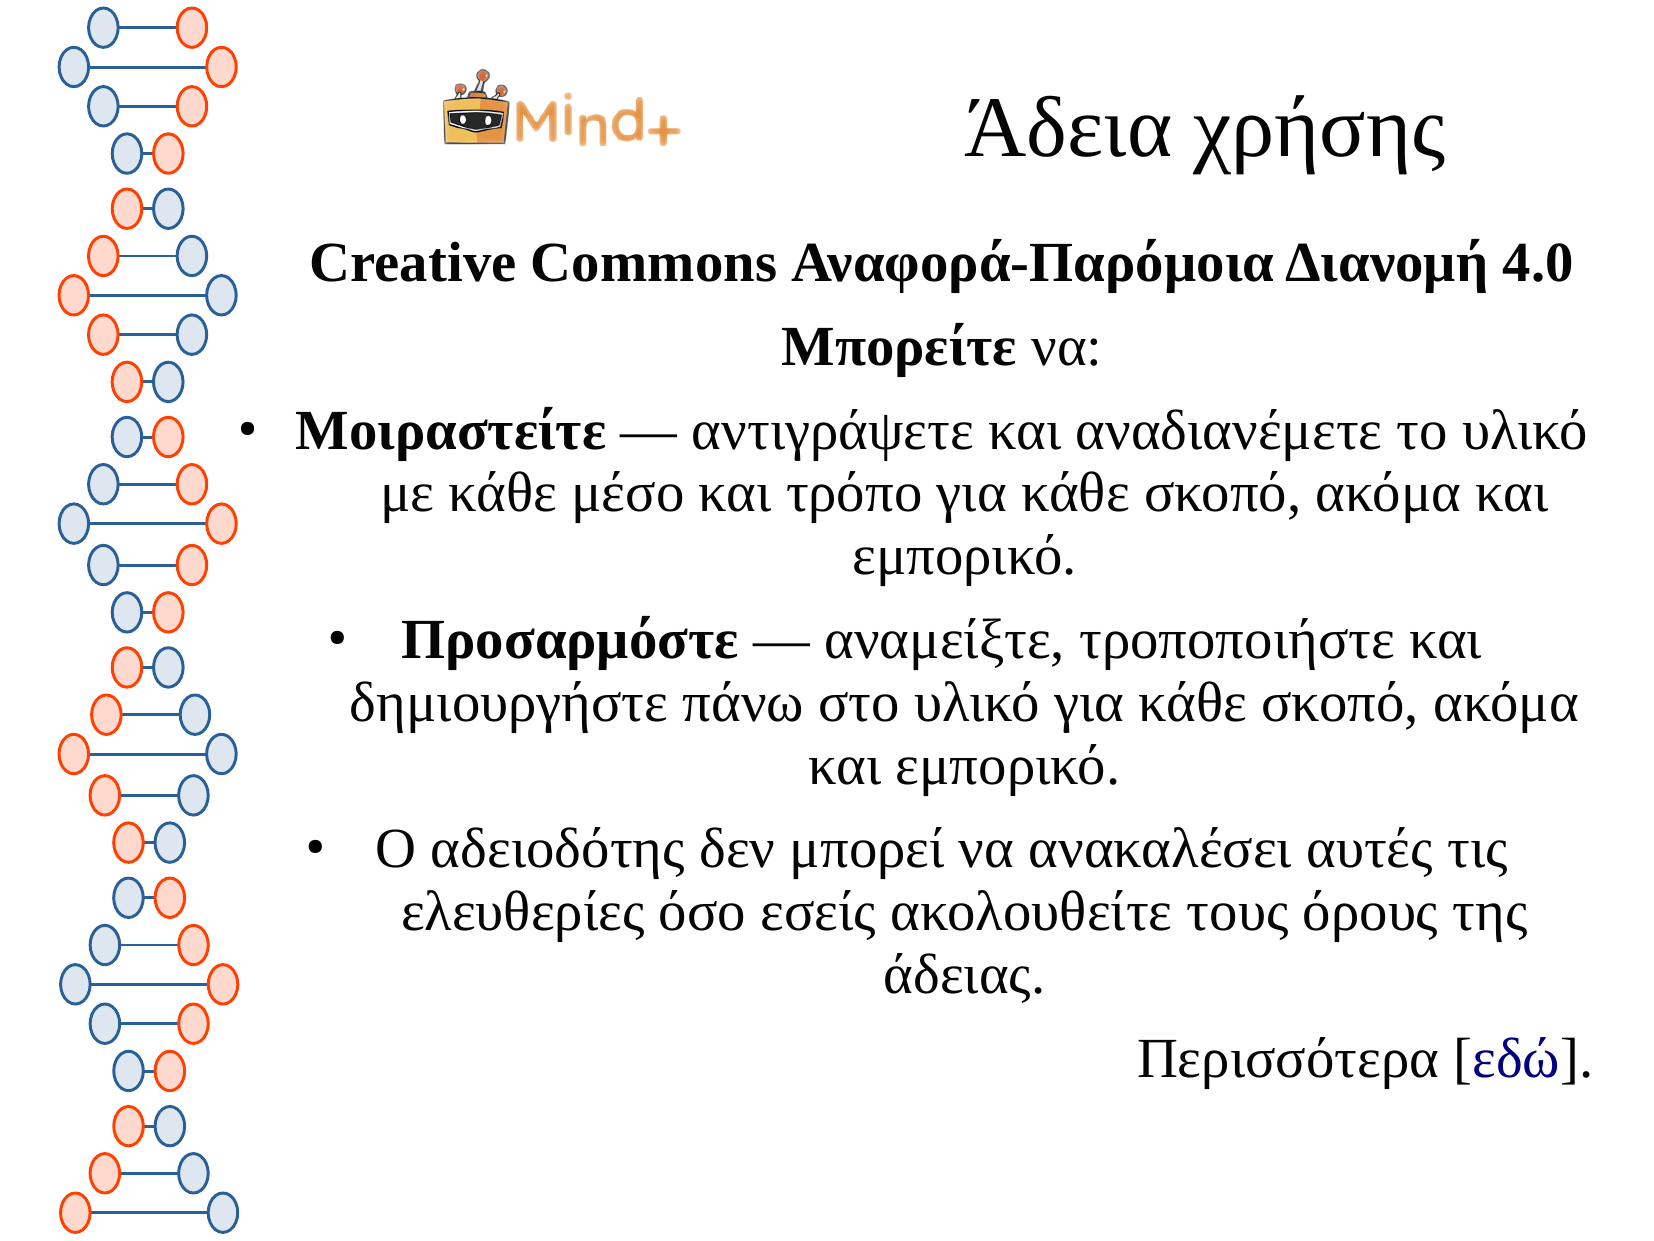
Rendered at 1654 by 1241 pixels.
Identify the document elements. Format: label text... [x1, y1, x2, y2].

list Creative Commons Αναφορά-Παρόμοια Διανομή 4.0 Μπορείτε να: Μοιραστείτε — αντιγράψετε και αναδιανέμετε το υλικό με κάθε μέσο και τρόπο για κάθε σκοπό, ακόμα και εμπορικό. Προσαρμόστε — αναμείξτε, τροποποιήστε και δημιουργήστε πάνω στο υλικό για κάθε σκοπό, ακόμα και εμπορικό. Ο αδειοδότης δεν μπορεί να ανακαλέσει αυτές τις ελευθερίες όσο εσείς ακολουθείτε τους όρους της άδειας. Περισσότερα [εδώ]. [215, 230, 1594, 1104]
picture [413, 59, 696, 191]
title Άδεια χρήσης [777, 23, 1634, 231]
